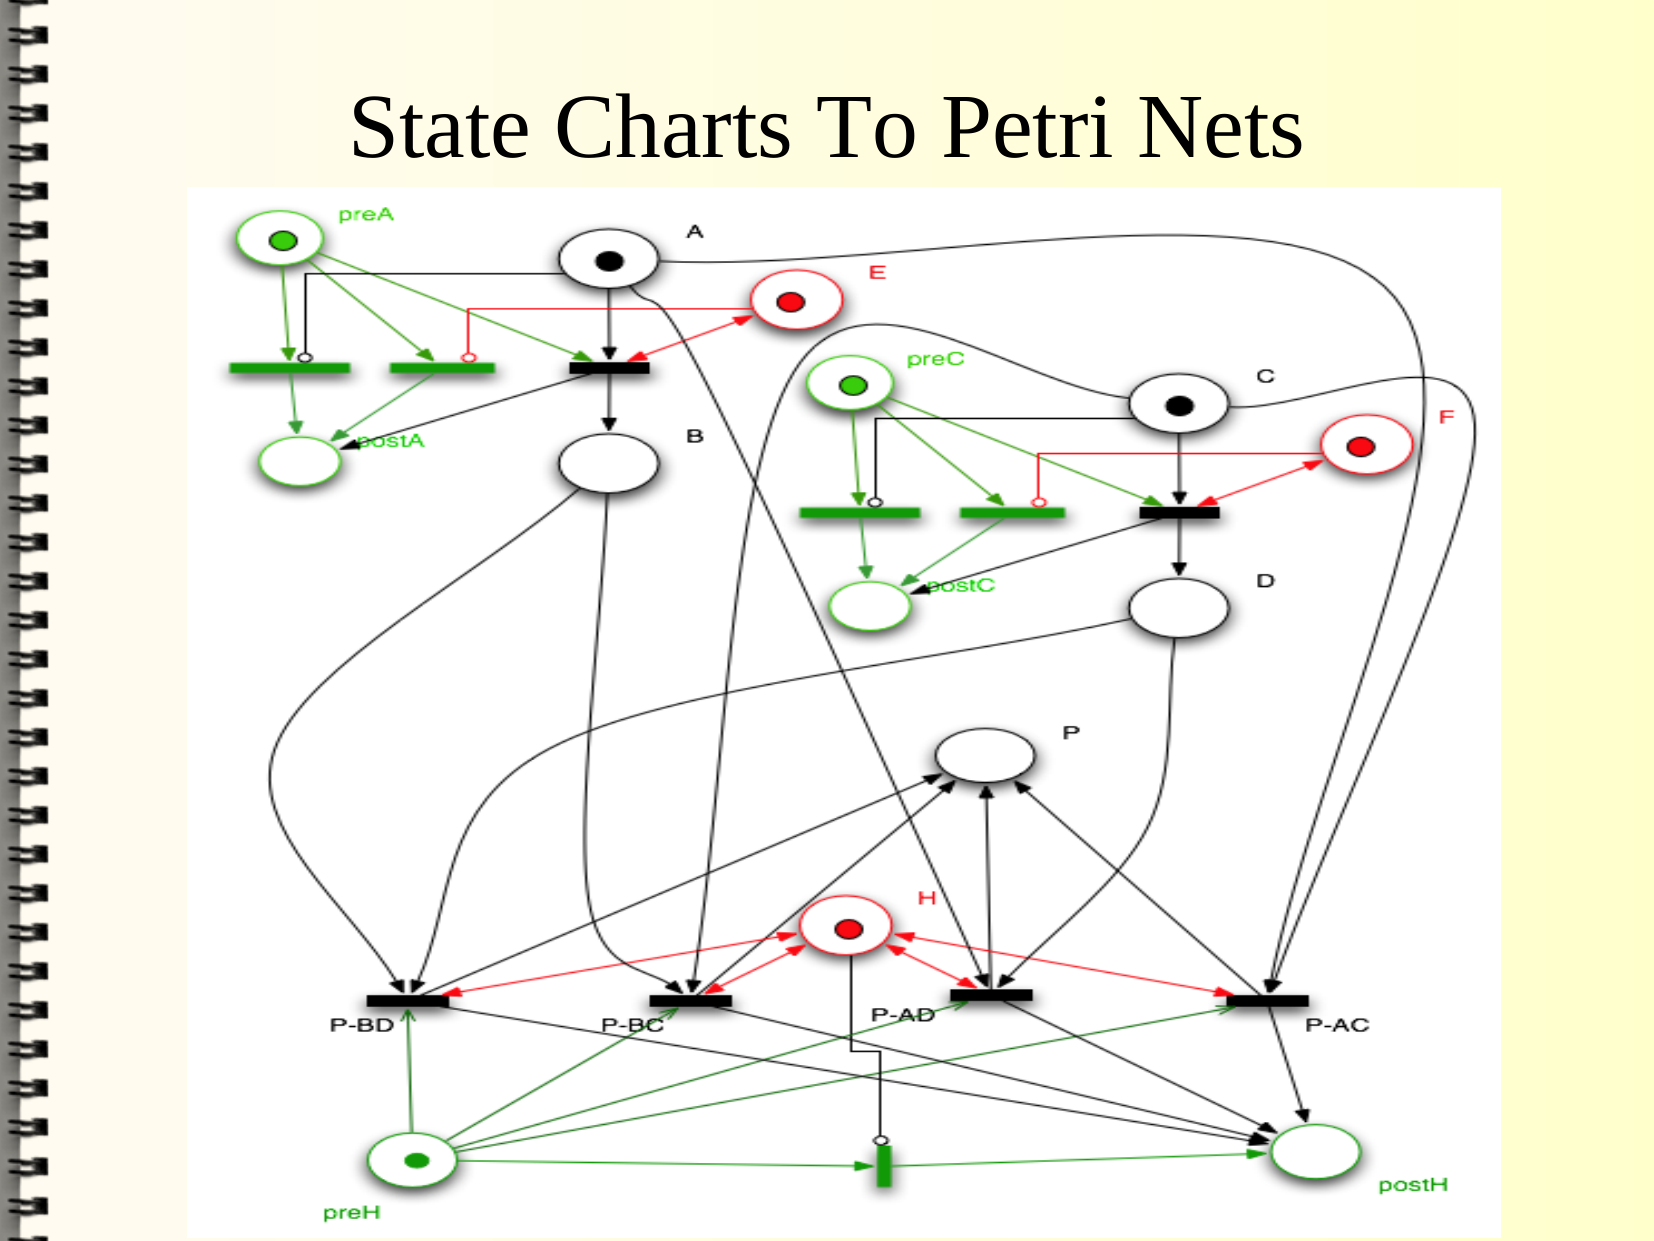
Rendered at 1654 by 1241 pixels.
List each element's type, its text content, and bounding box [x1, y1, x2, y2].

picture [0, 0, 1654, 1241]
title State Charts To Petri Nets [121, 75, 1534, 178]
picture [187, 187, 1501, 1238]
